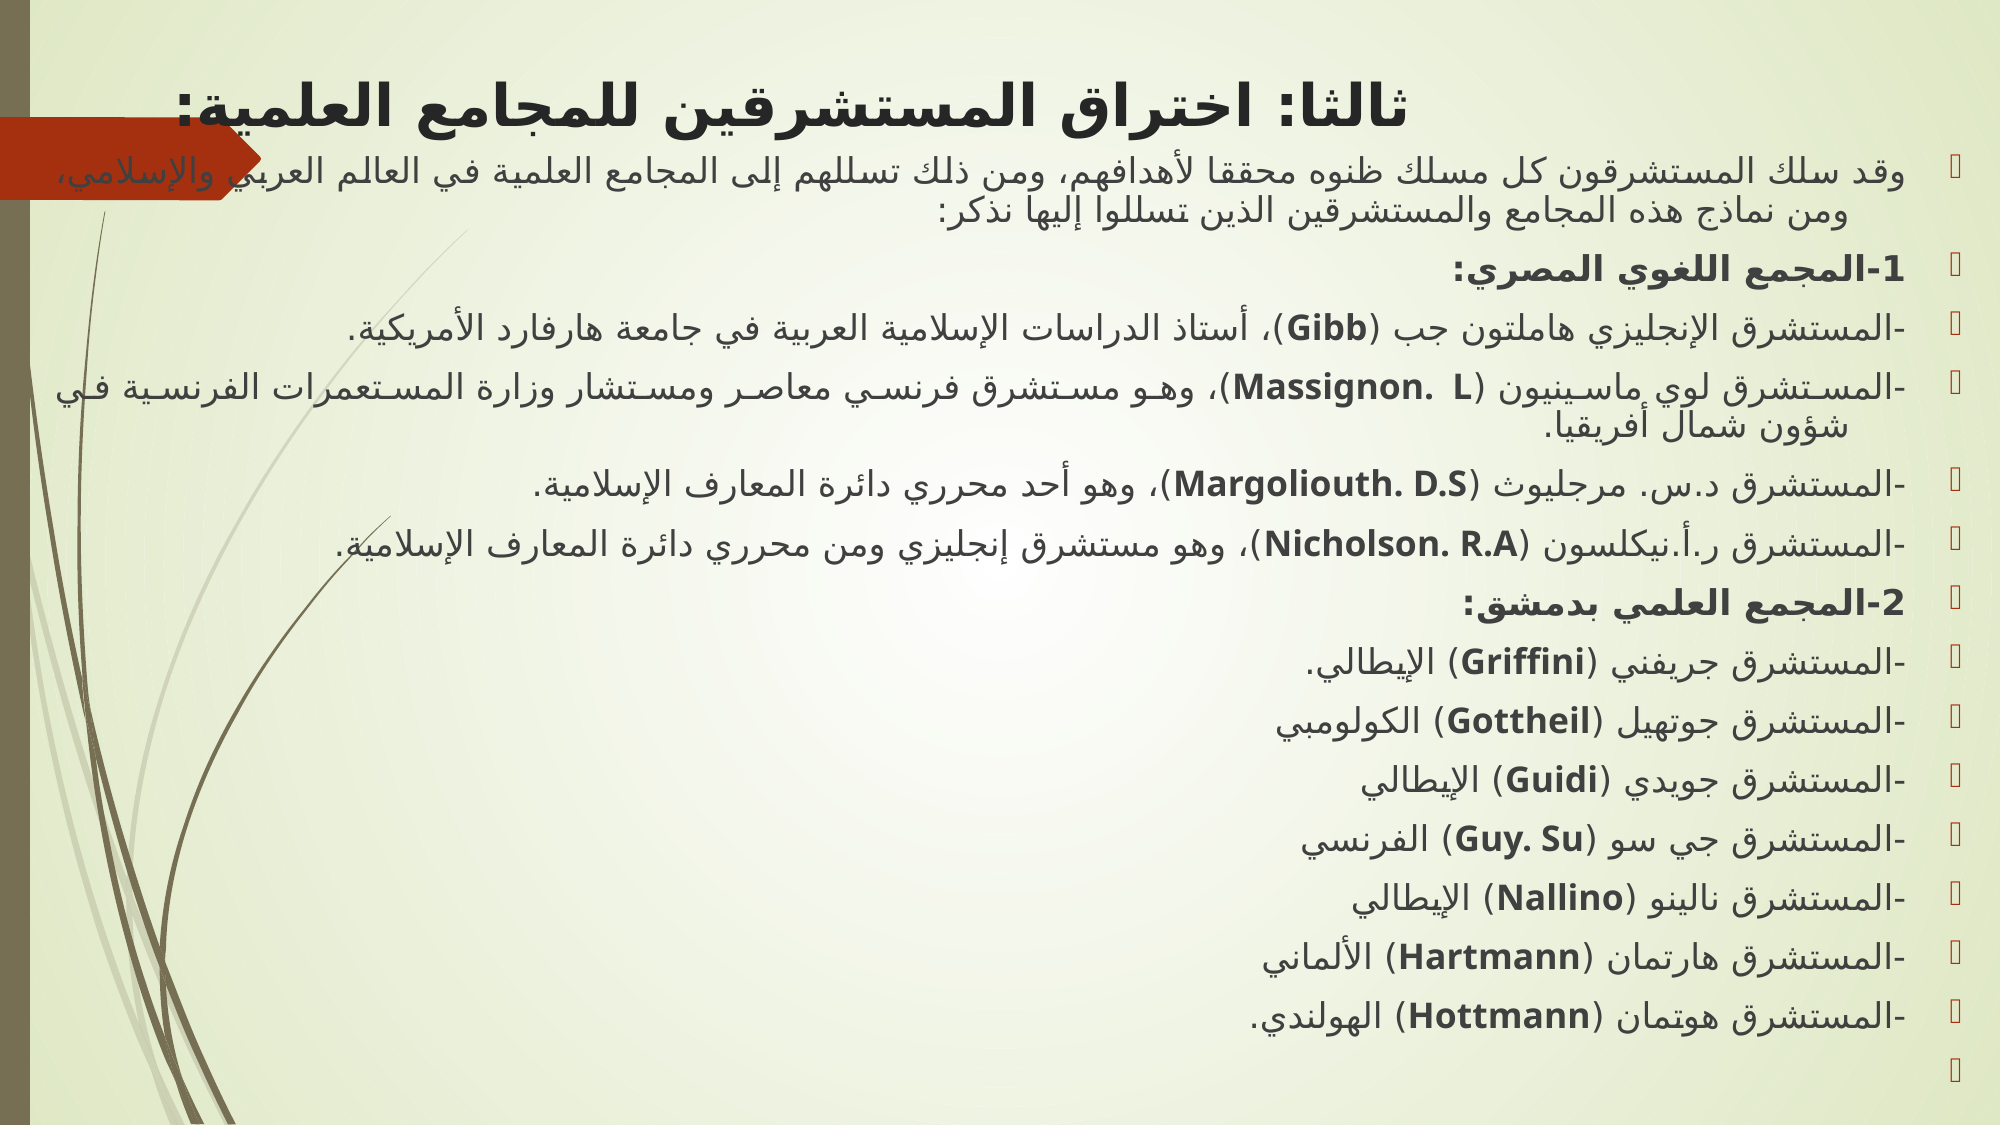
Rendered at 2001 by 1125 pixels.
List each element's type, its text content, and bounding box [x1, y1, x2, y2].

list وقد سلك المستشرقون كل مسلك ظنوه محققا لأهدافهم، ومن ذلك تسللهم إلى المجامع العلمية في العالم العربي والإسلامي، ومن نماذج هذه المجامع والمستشرقين الذين تسللوا إليها نذكر: 1-المجمع اللغوي المصري: -المستشرق الإنجليزي هاملتون جب (Gibb)، أستاذ الدراسات الإسلامية العربية في جامعة هارفارد الأمريكية. -المستشرق لوي ماسينيون (Massignon. L)، وهو مستشرق فرنسي معاصر ومستشار وزارة المستعمرات الفرنسية في شؤون شمال أفريقيا. -المستشرق د.س. مرجليوث (Margoliouth. D.S)، وهو أحد محرري دائرة المعارف الإسلامية. -المستشرق ر.أ.نيكلسون (Nicholson. R.A)، وهو مستشرق إنجليزي ومن محرري دائرة المعارف الإسلامية. 2-المجمع العلمي بدمشق: -المستشرق جريفني (Griffini) الإيطالي. -المستشرق جوتهيل (Gottheil) الكولومبي -المستشرق جويدي (Guidi) الإيطالي -المستشرق جي سو (Guy. Su) الفرنسي -المستشرق نالينو (Nallino) الإيطالي -المستشرق هارتمان (Hartmann) الألماني -المستشرق هوتمان (Hottmann) الهولندي. [40, 145, 1978, 1097]
title ثالثا: اختراق المستشرقين للمجامع العلمية: [137, 59, 1863, 145]
